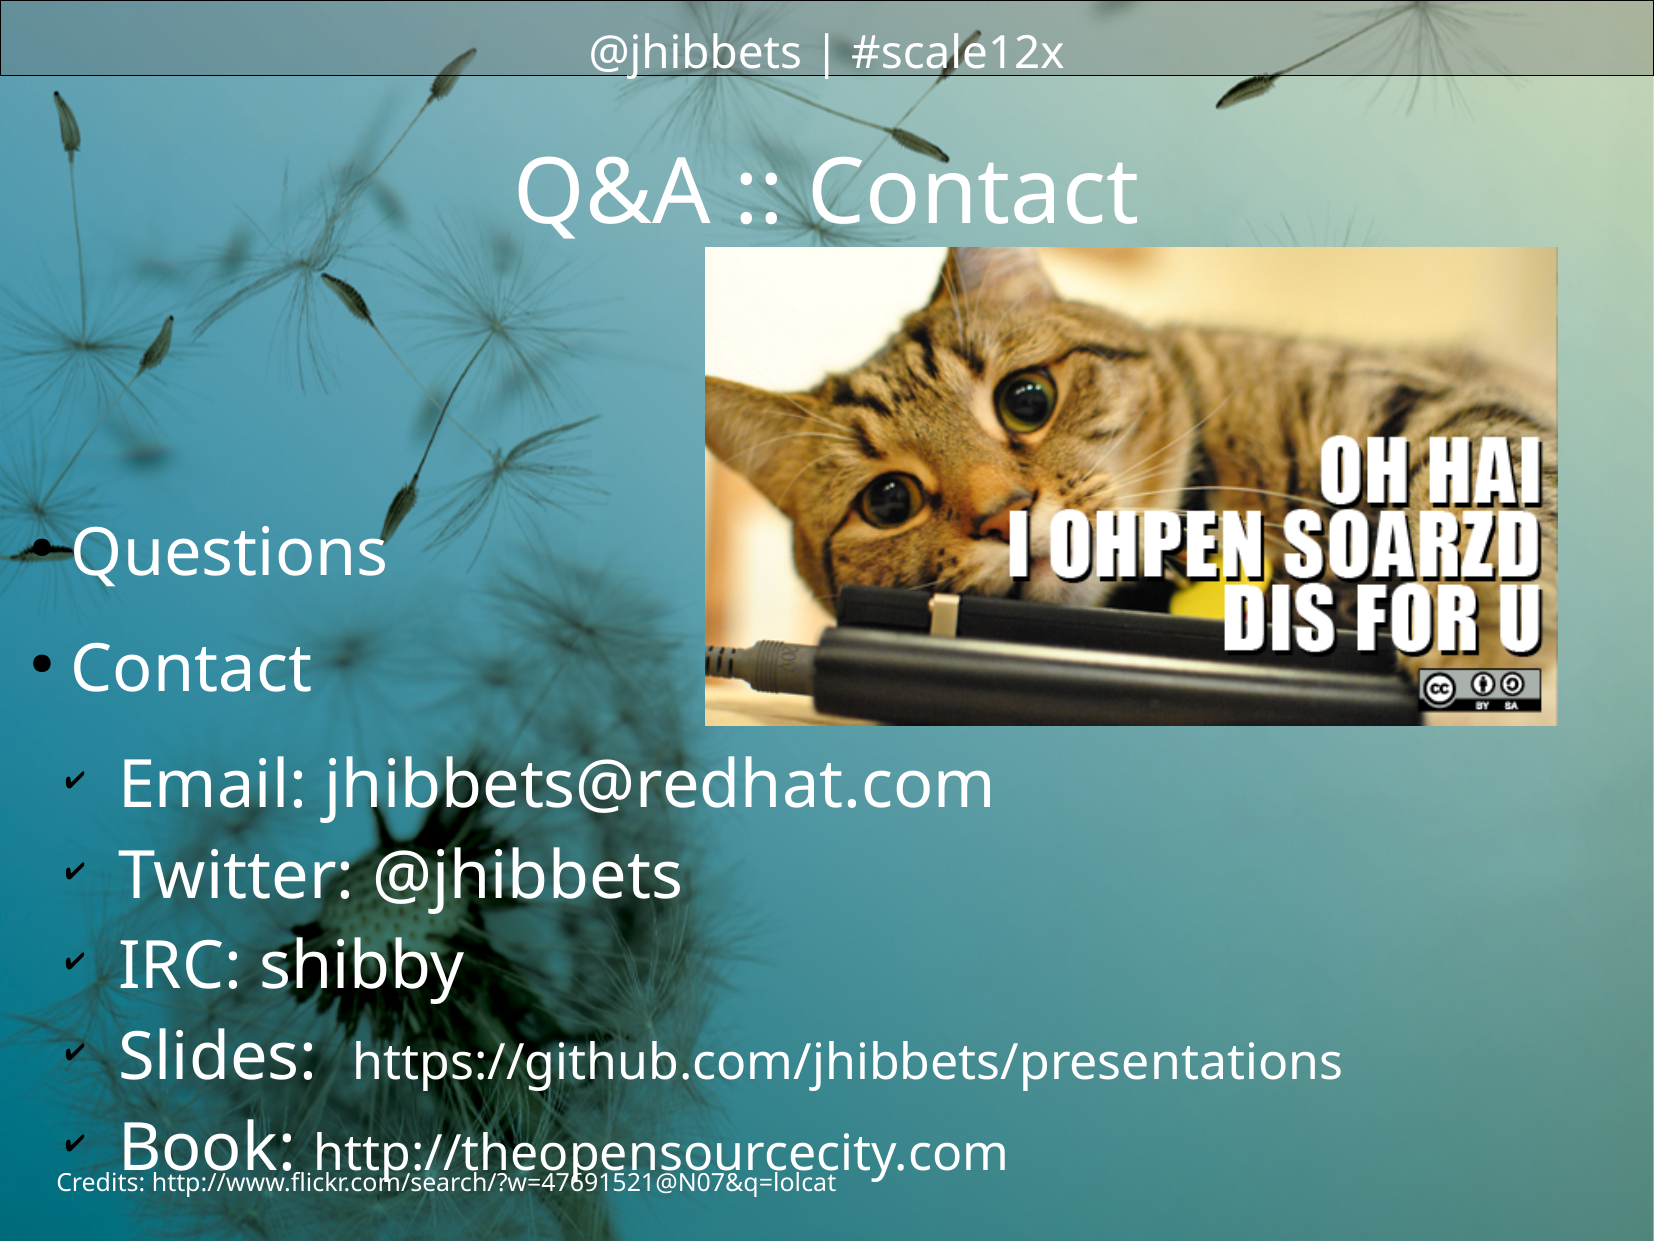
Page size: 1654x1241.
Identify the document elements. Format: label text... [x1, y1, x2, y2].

title Q&A :: Contact [82, 84, 1571, 292]
subtitle Questions Contact Email: jhibbets@redhat.com Twitter: @jhibbets IRC: shibby Slides: https://github.com/jhibbets/presentations Book: http://theopensourcecity.com [30, 561, 1636, 1134]
text_box Credits: http://www.flickr.com/search/?w=47691521@N07&q=lolcat [41, 1157, 869, 1201]
picture [0, 76, 1654, 1241]
